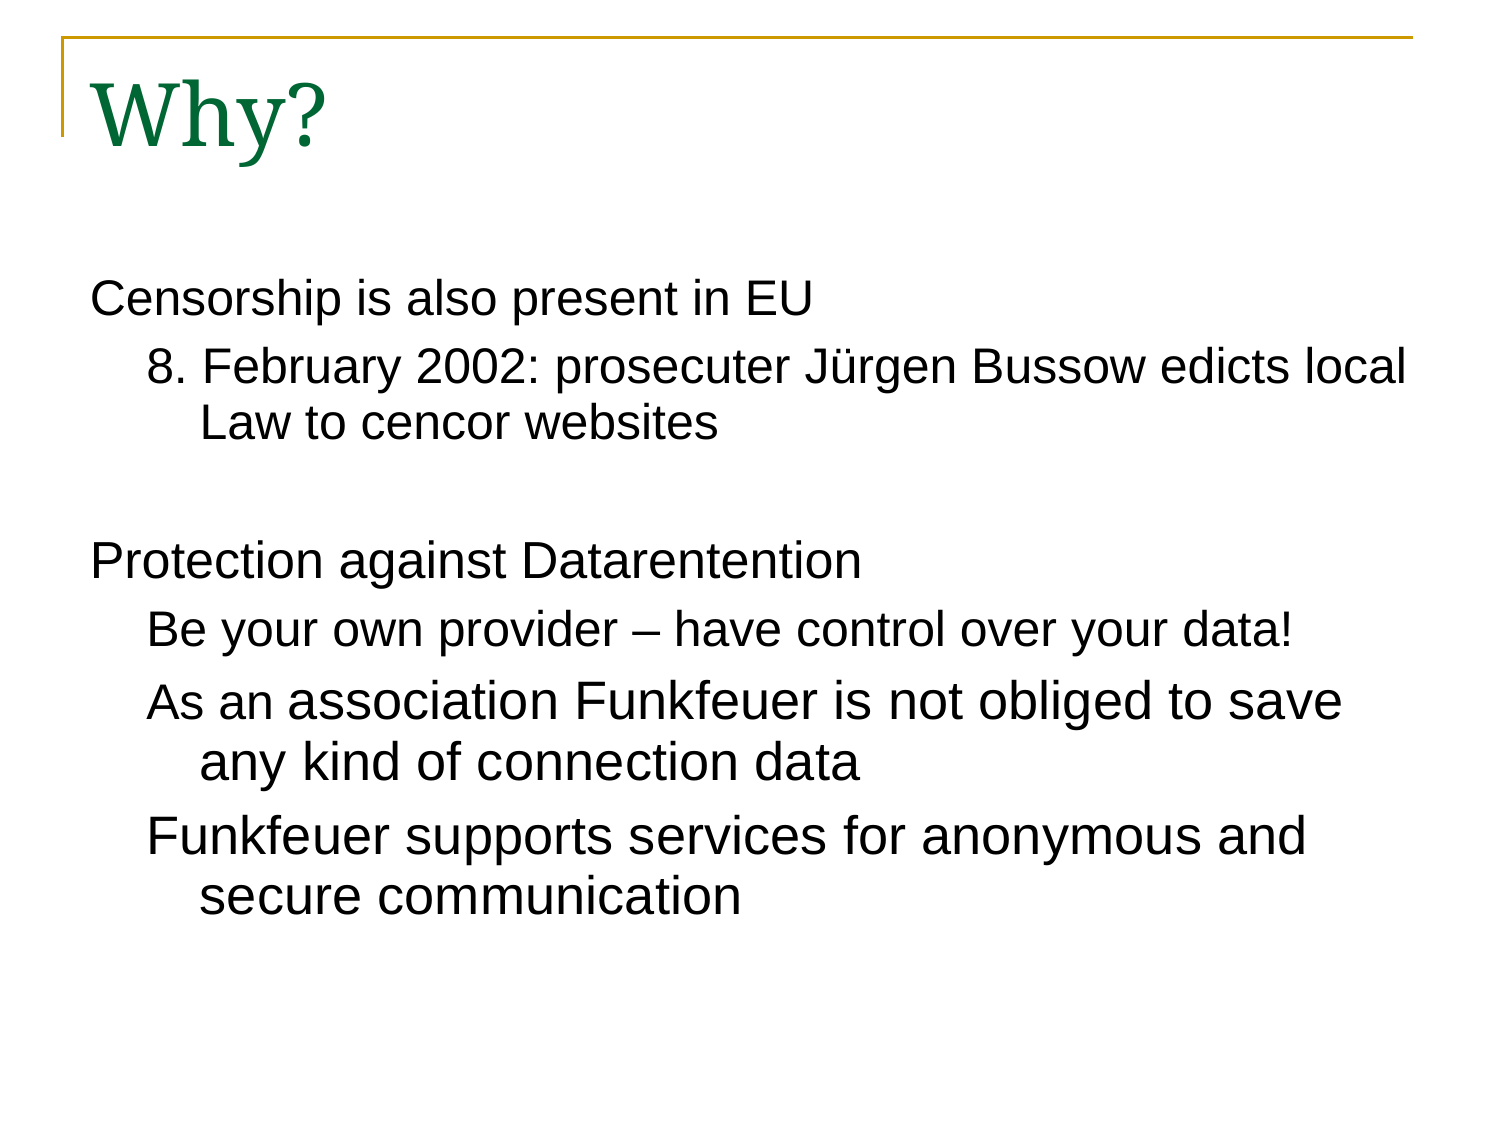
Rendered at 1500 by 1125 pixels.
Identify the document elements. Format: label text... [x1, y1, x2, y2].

title Why? [75, 45, 1426, 233]
list Censorship is also present in EU 8. February 2002: prosecuter Jürgen Bussow edicts local Law to cencor websites Protection against Datarentention Be your own provider – have control over your data! As an association Funkfeuer is not obliged to save any kind of connection data Funkfeuer supports services for anonymous and secure communication [75, 262, 1426, 1125]
